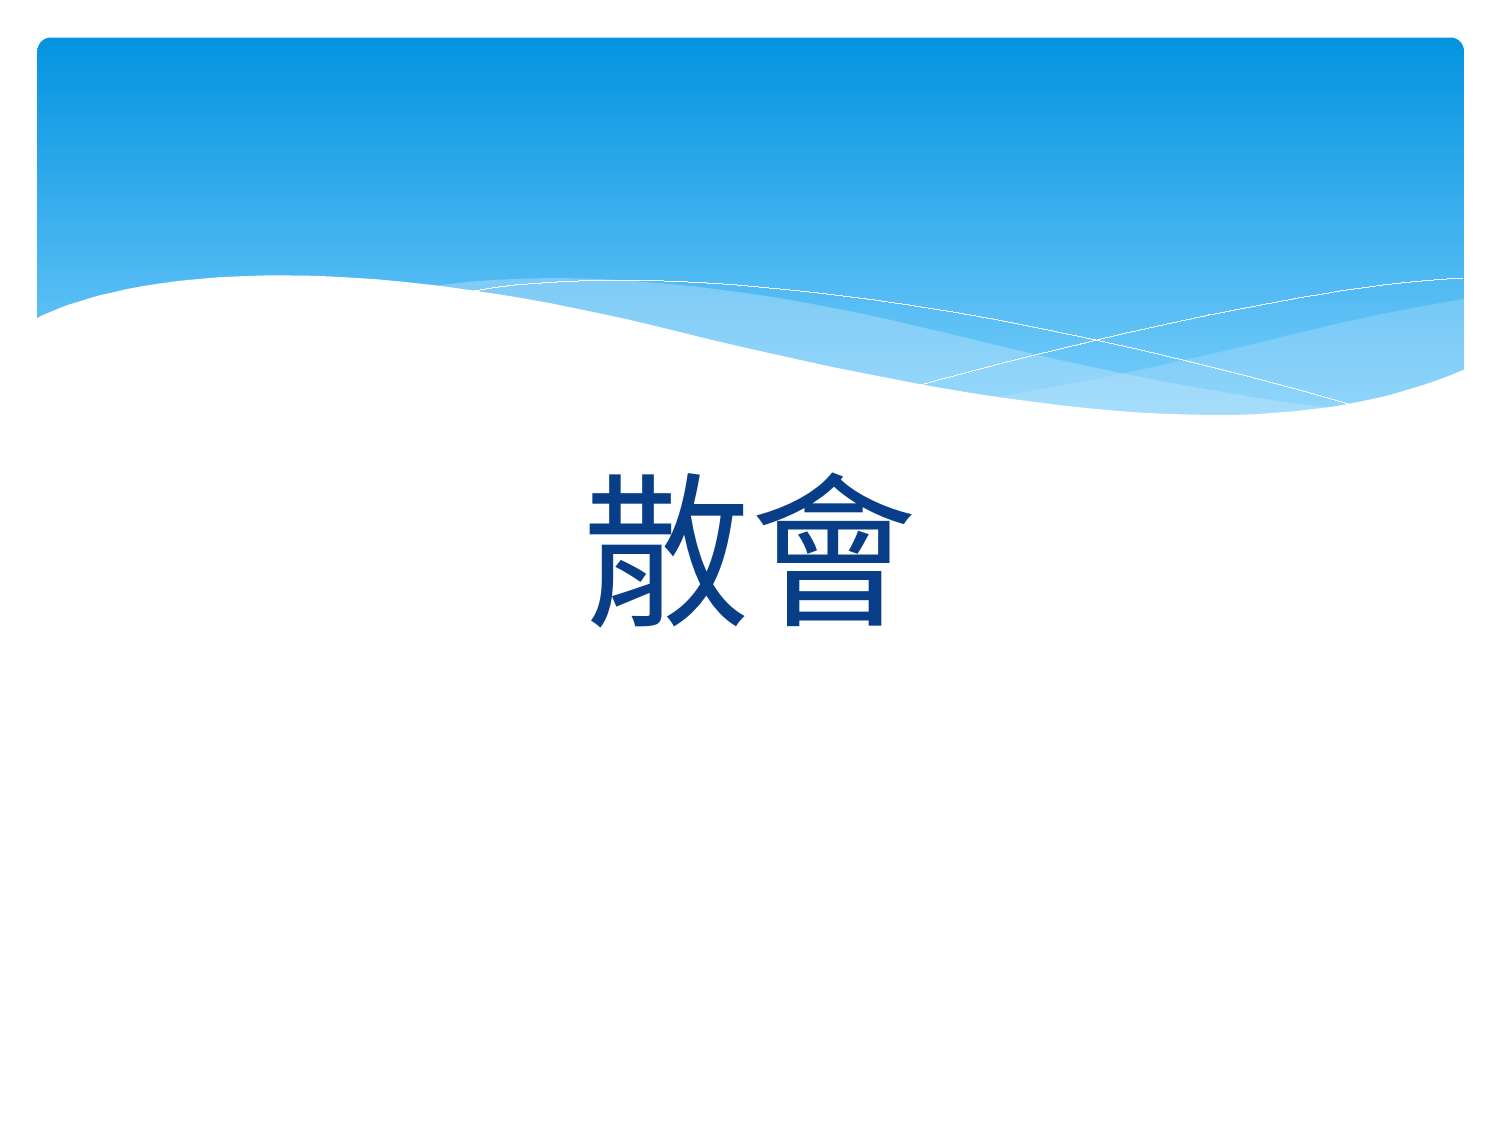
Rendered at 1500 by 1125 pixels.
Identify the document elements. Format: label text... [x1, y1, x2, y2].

list 散會 [143, 438, 1359, 1005]
